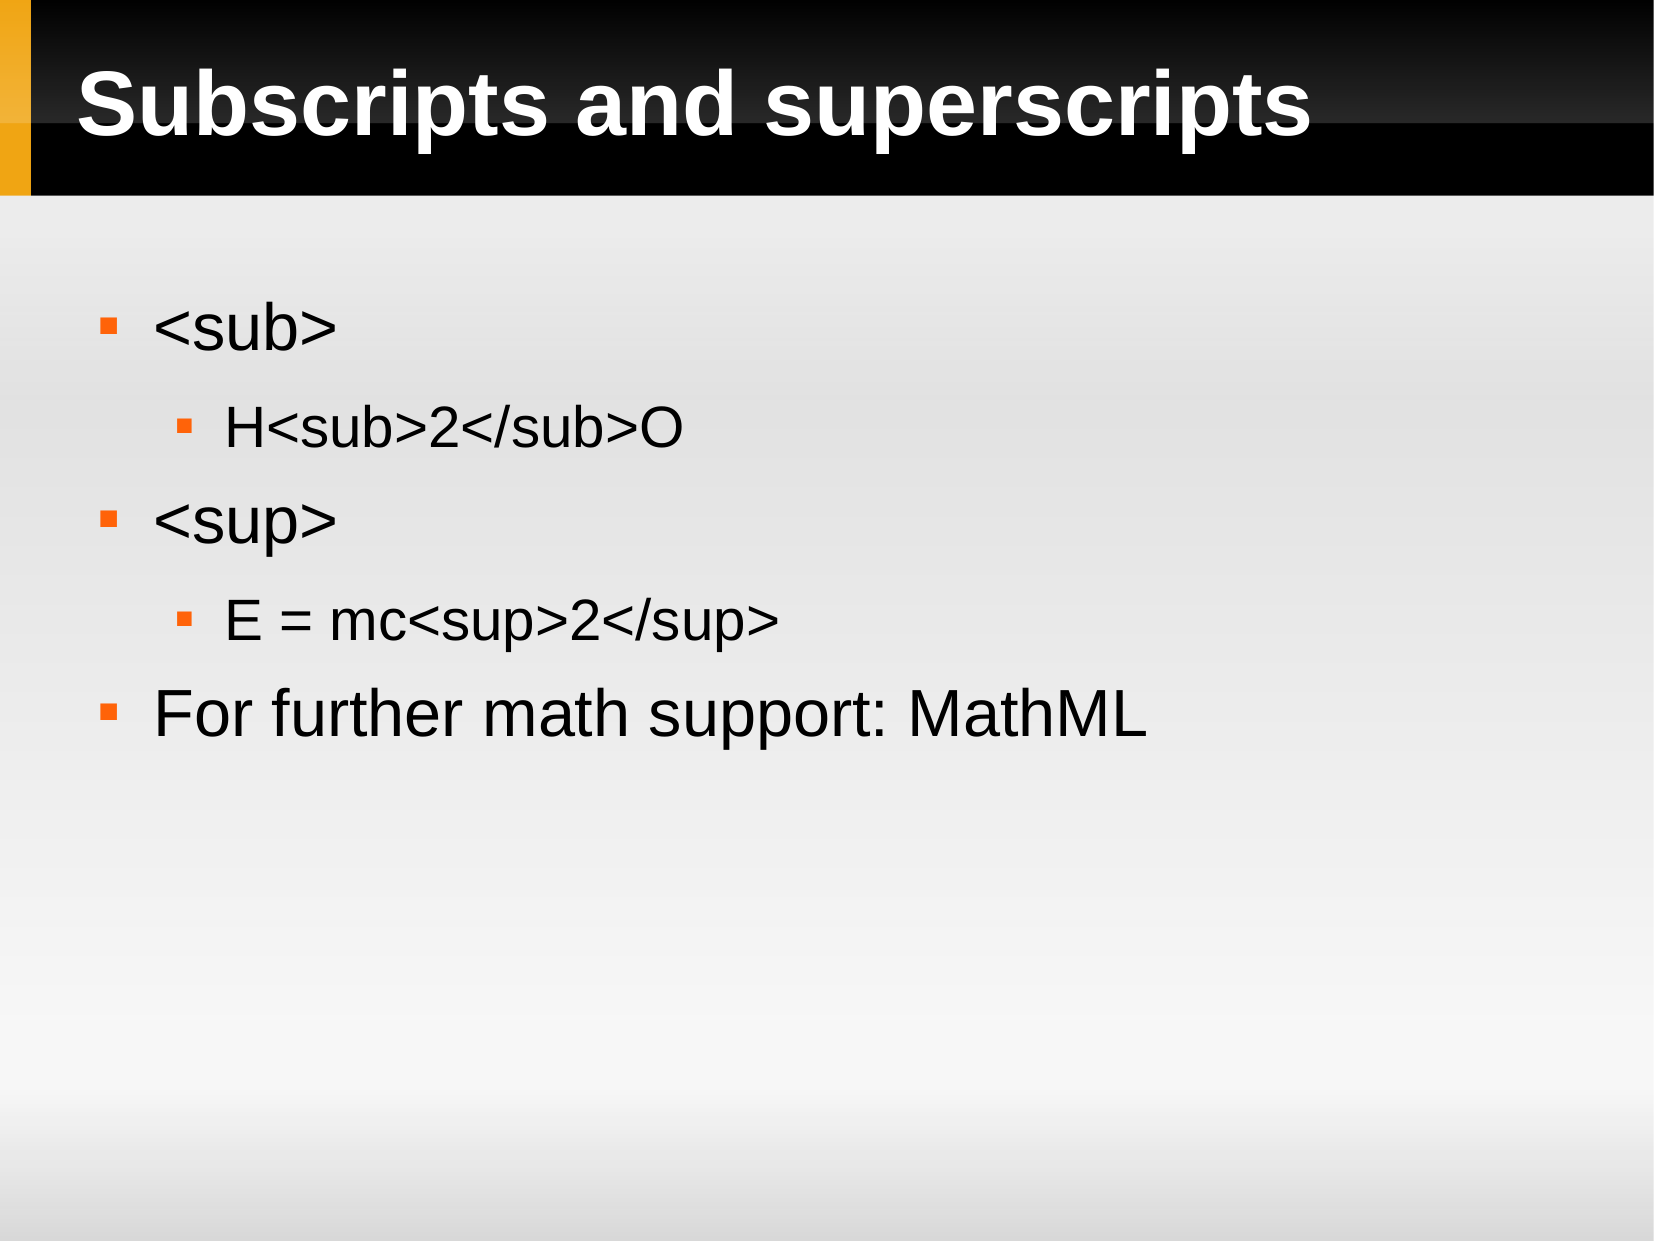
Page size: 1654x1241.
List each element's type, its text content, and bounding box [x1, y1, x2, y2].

picture [0, 0, 1654, 1241]
list <sub> H<sub>2</sub>O <sup> E = mc<sup>2</sup> For further math support: MathML [82, 290, 1571, 1109]
title Subscripts and superscripts [76, 0, 1565, 208]
